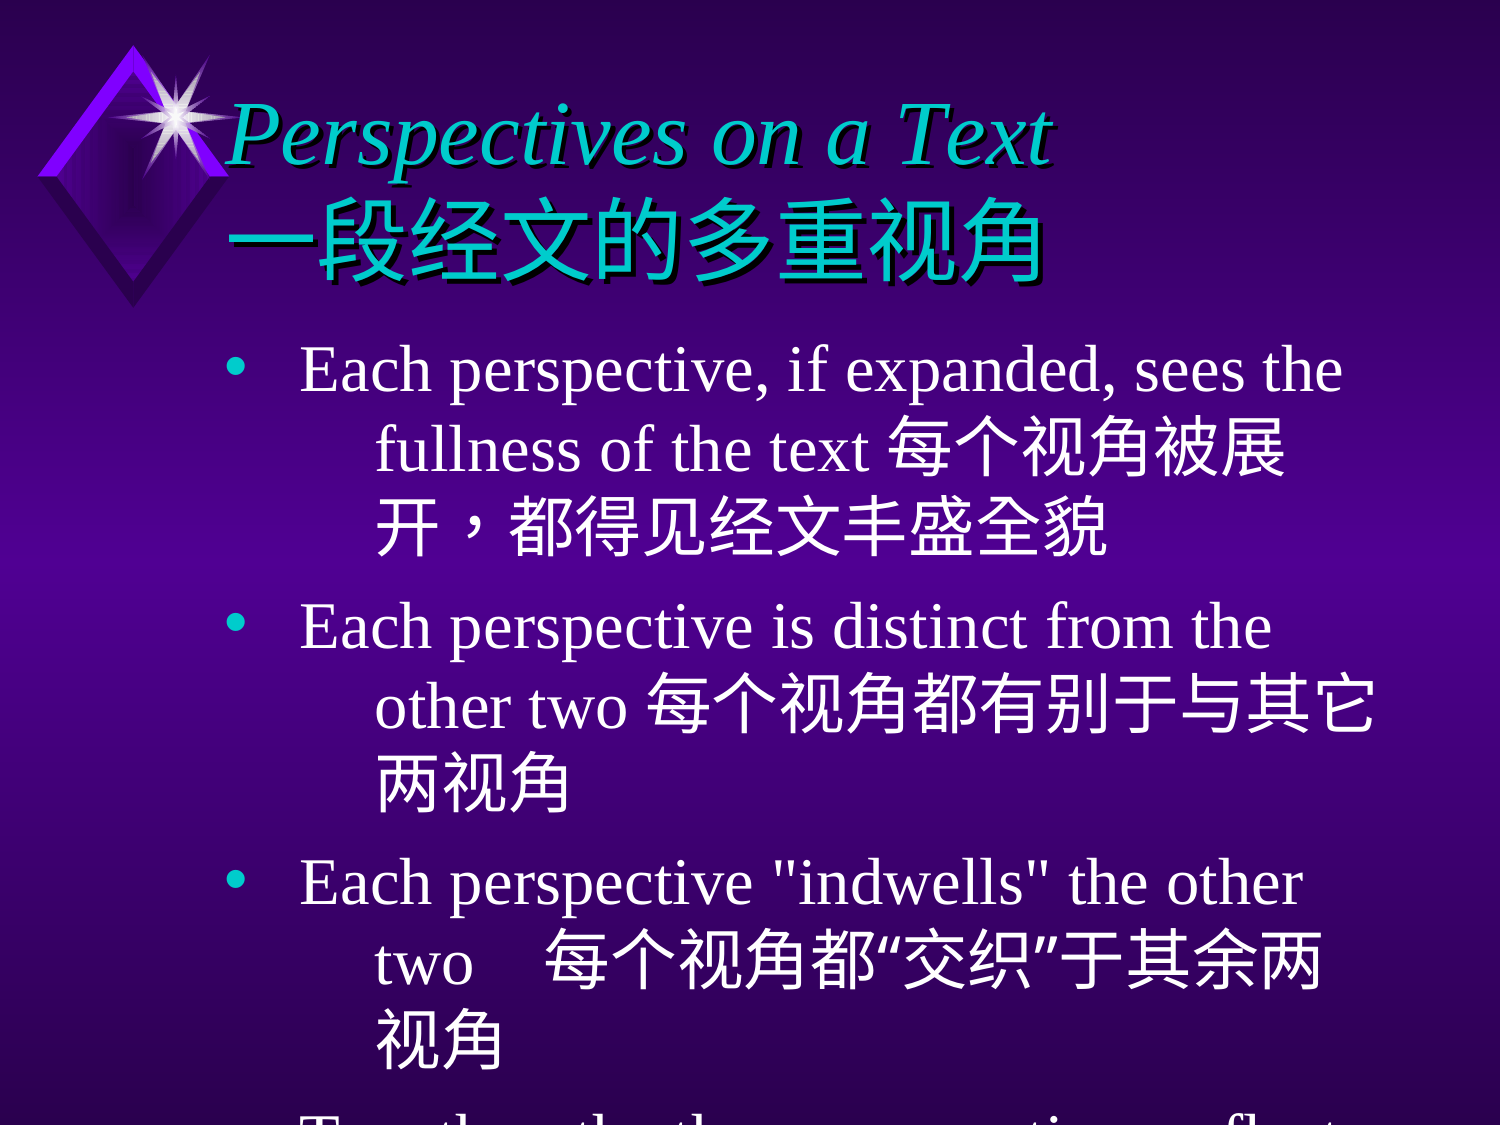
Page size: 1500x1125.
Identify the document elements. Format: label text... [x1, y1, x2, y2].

list Each perspective, if expanded, sees the fullness of the text每个视角被展开，都得见经文丰盛全貌 Each perspective is distinct from the other two每个视角都有别于与其它两视角 Each perspective "indwells" the other two 每个视角都“交织”于其余两视角 Together, the three perspectives reflect the Trinity三视角共同反映三位一体真理 [112, 324, 1388, 1125]
title Perspectives on a Text 一段经文的多重视角 [224, 65, 1388, 301]
